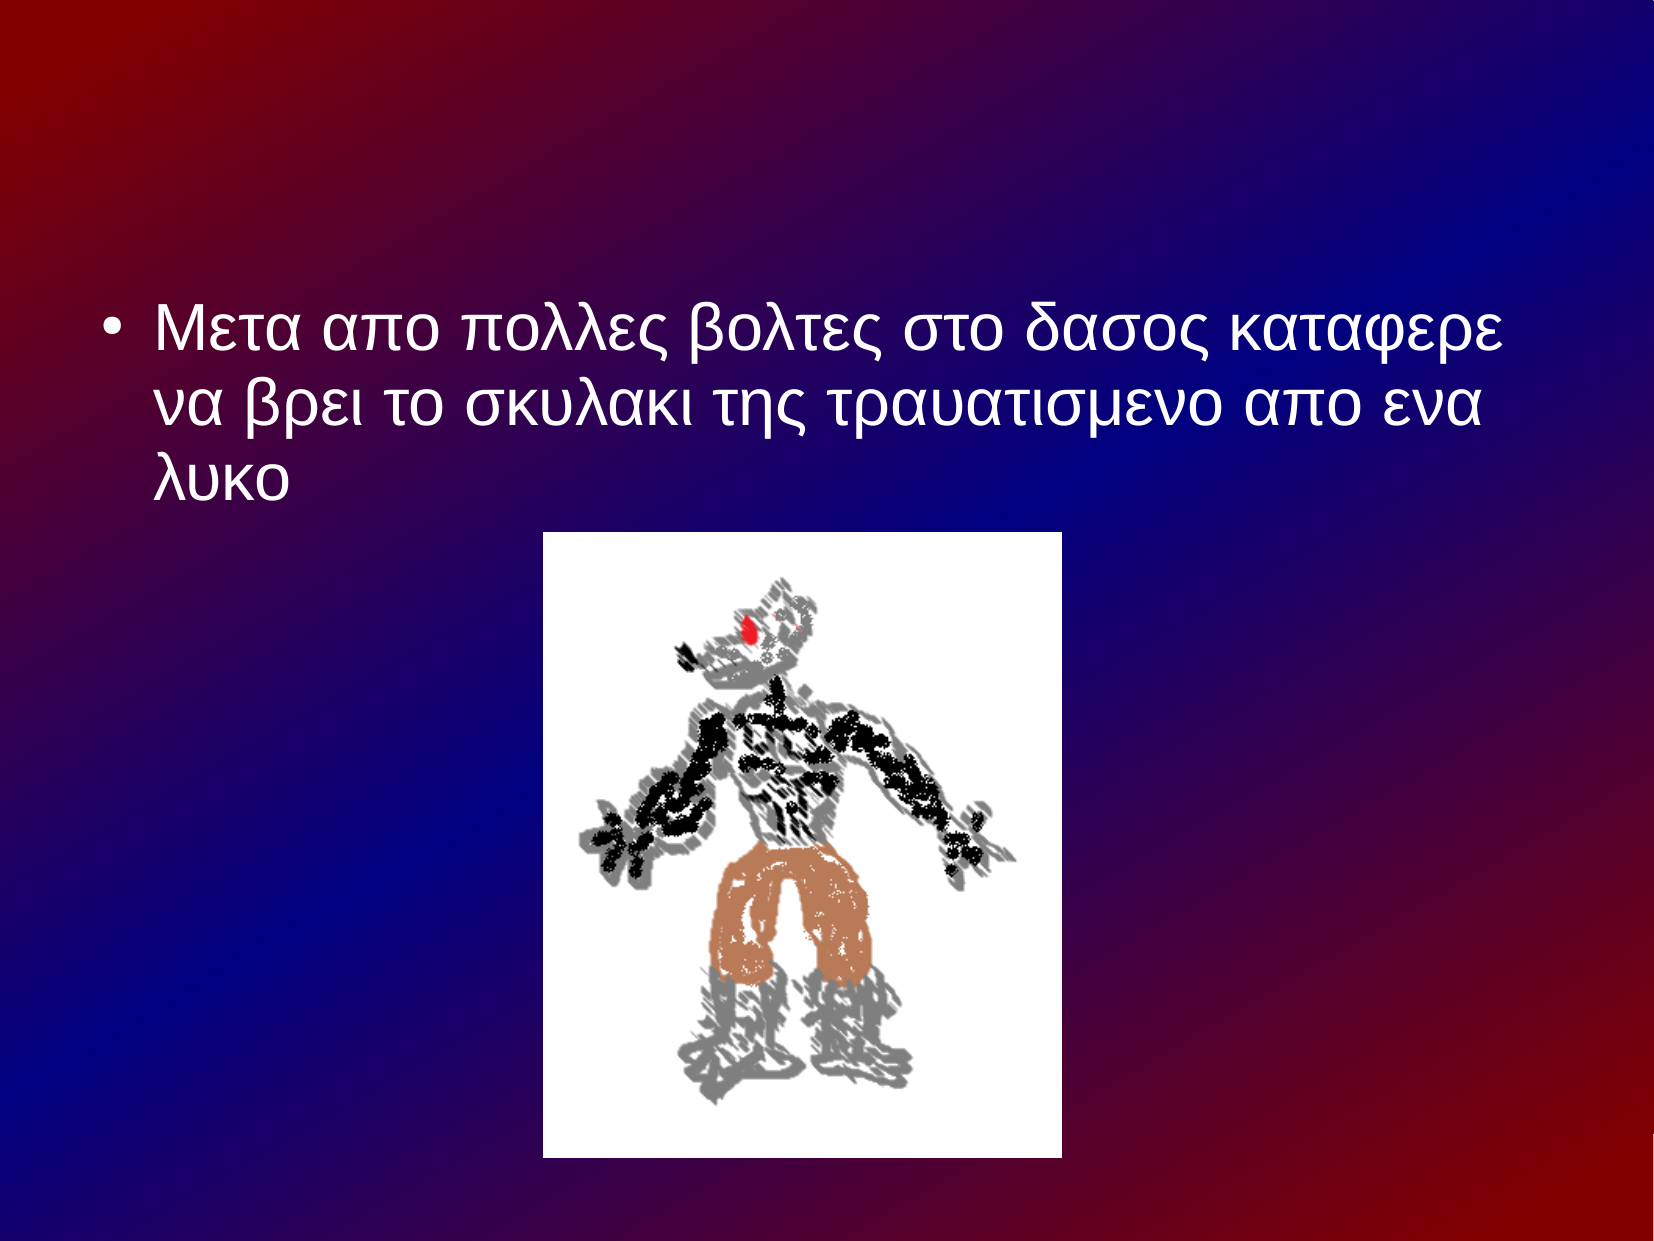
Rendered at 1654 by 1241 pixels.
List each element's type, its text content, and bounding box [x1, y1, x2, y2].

list Μετα απο πολλες βολτες στο δασος καταφερε να βρει το σκυλακι της τραυατισμενο απο ενα λυκο [82, 290, 1538, 1010]
picture [543, 532, 1062, 1158]
